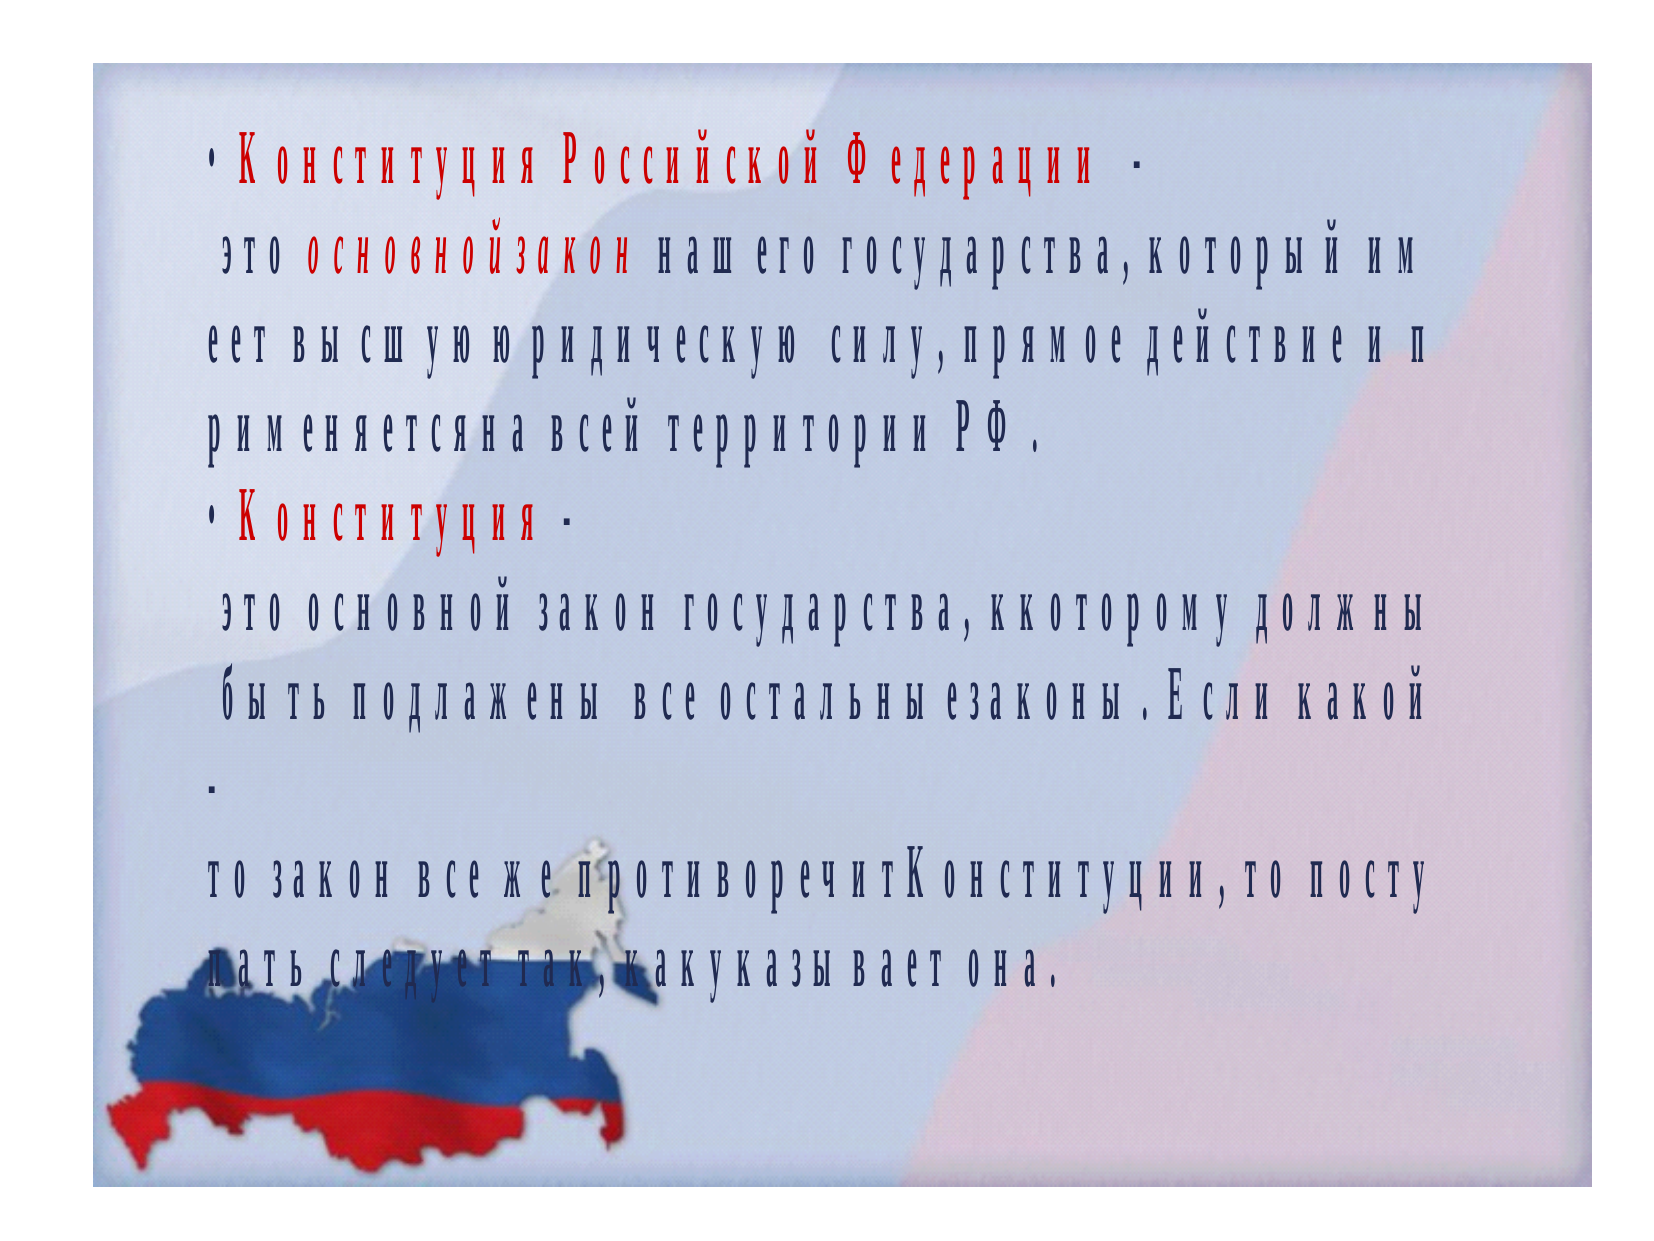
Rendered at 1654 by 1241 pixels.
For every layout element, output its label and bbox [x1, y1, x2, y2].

picture [93, 63, 1592, 1187]
